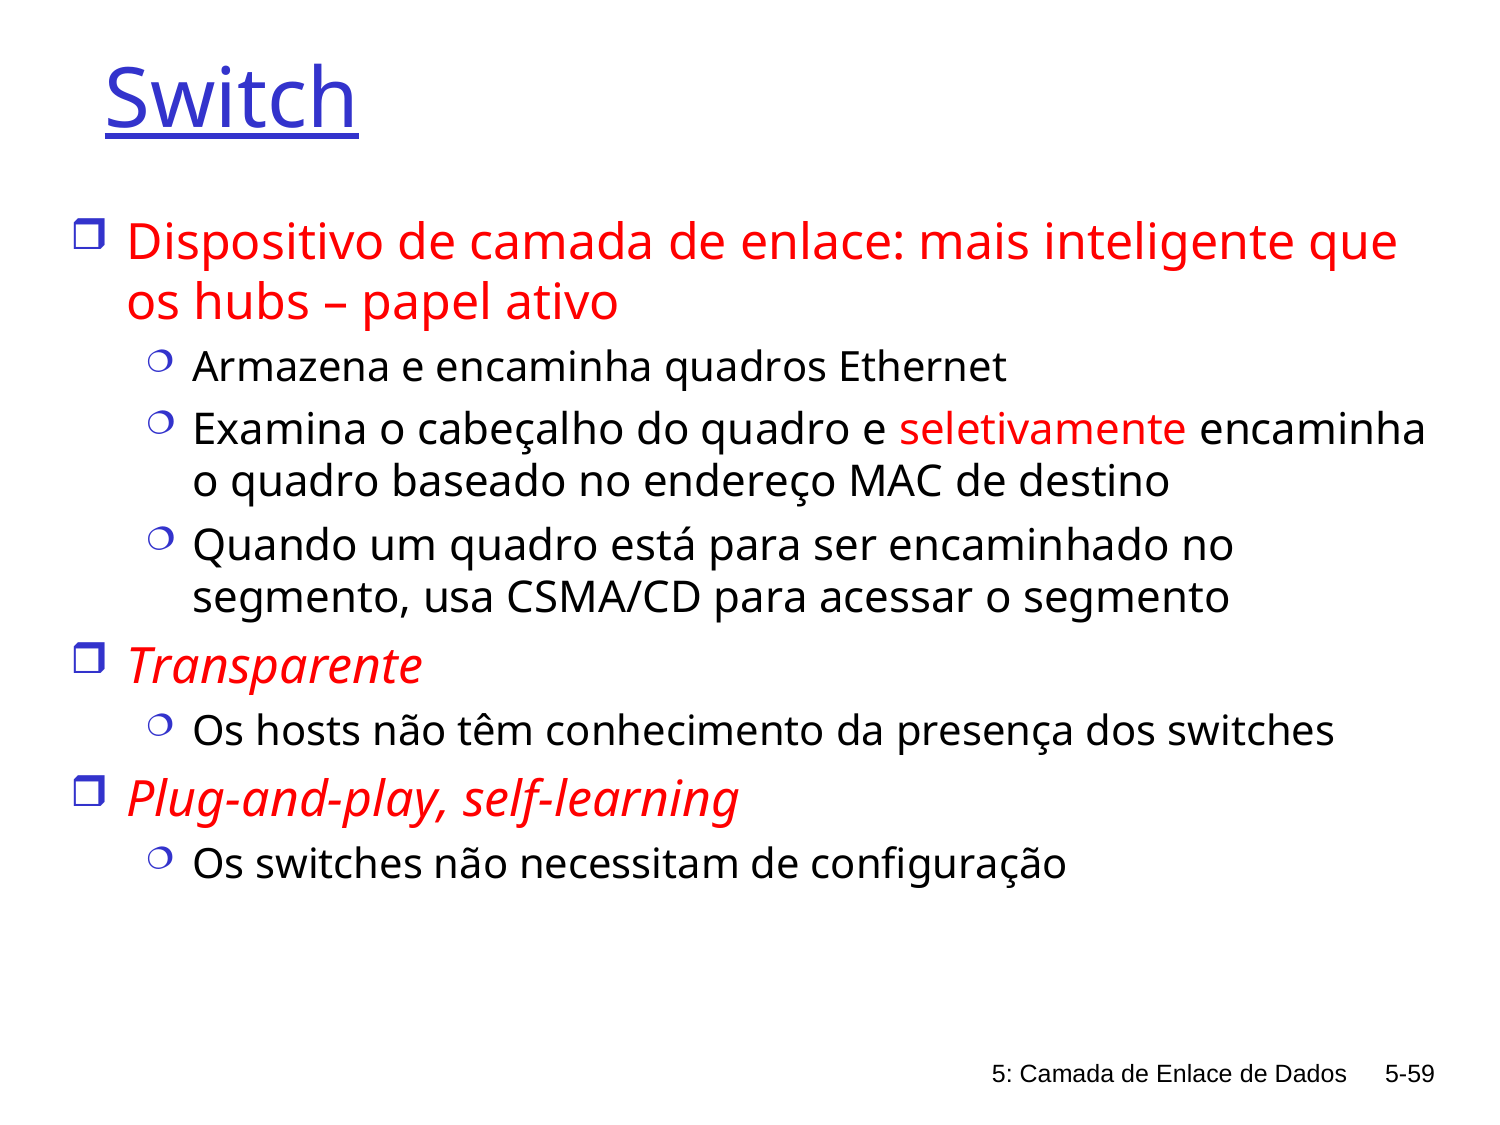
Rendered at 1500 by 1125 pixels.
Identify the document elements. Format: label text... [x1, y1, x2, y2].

list Dispositivo de camada de enlace: mais inteligente que os hubs – papel ativo Armazena e encaminha quadros Ethernet Examina o cabeçalho do quadro e seletivamente encaminha o quadro baseado no endereço MAC de destino Quando um quadro está para ser encaminhado no segmento, usa CSMA/CD para acessar o segmento Transparente Os hosts não têm conhecimento da presença dos switches Plug-and-play, self-learning Os switches não necessitam de configuração [55, 202, 1465, 996]
text_box 5-<número> [1339, 1050, 1451, 1125]
title Switch [89, 0, 1365, 188]
text_box 5: Camada de Enlace de Dados [837, 1050, 1339, 1125]
